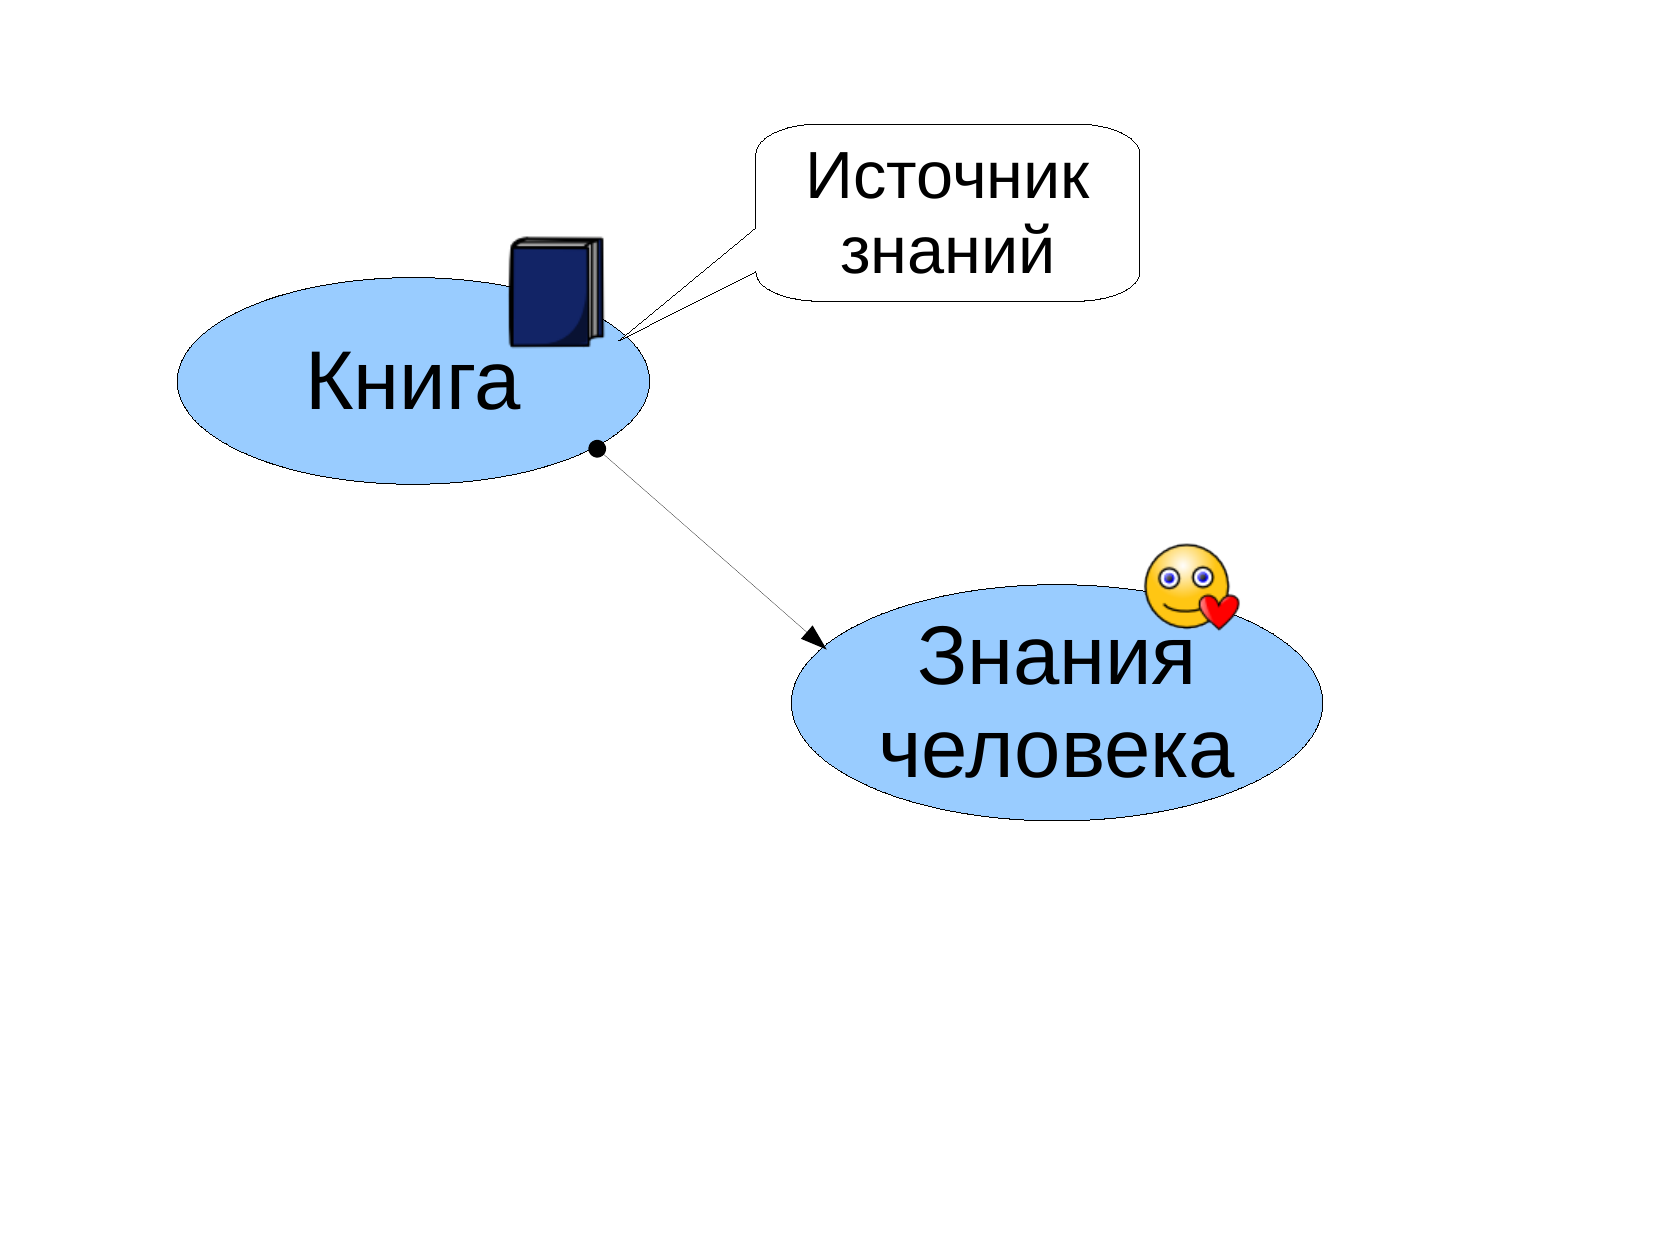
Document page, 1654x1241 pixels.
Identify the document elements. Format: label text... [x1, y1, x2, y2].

text_box Знания человека [791, 584, 1323, 821]
text_box Книга [177, 277, 650, 485]
picture [495, 229, 621, 355]
text_box Источник знаний [618, 124, 1140, 341]
picture [1122, 531, 1248, 657]
